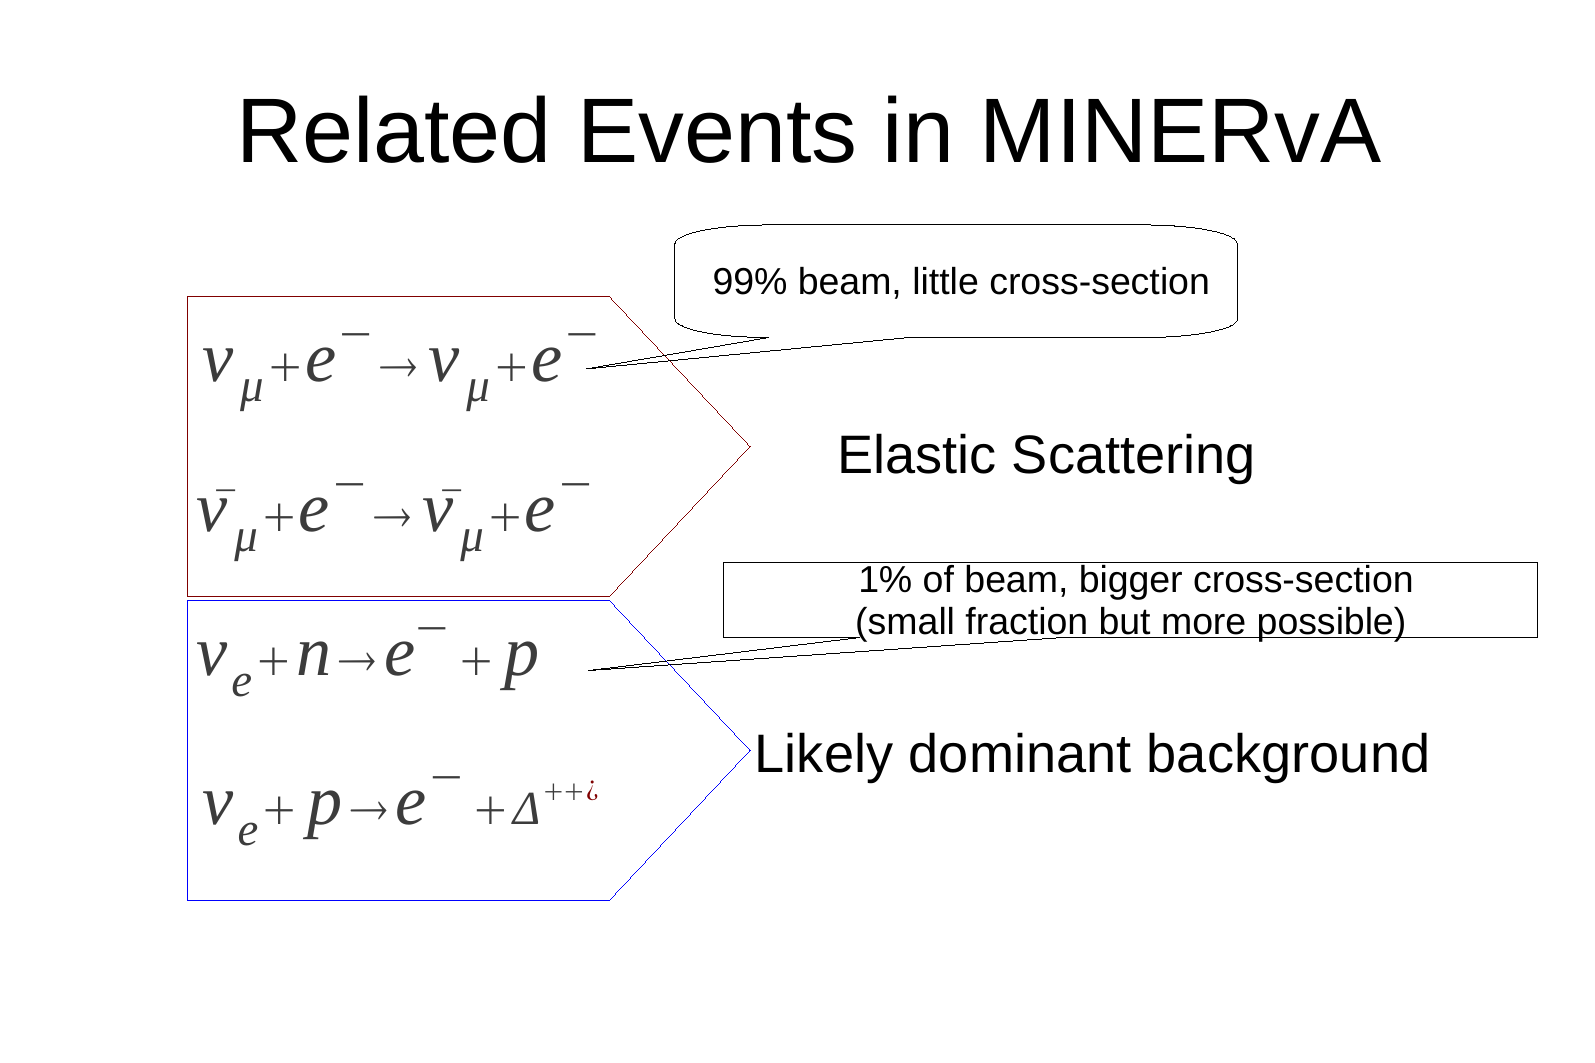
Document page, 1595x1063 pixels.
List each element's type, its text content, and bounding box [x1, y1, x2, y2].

text_box 1% of beam, bigger cross-section (small fraction but more possible) [588, 562, 1538, 671]
chart [181, 456, 187, 563]
chart [181, 600, 187, 707]
chart [188, 306, 617, 413]
title Related Events in MINERvA [79, 42, 1515, 220]
chart [188, 456, 611, 563]
subtitle Elastic Scattering Likely dominant background [79, 256, 1515, 943]
text_box 99% beam, little cross-section [586, 224, 1238, 369]
chart [188, 750, 609, 856]
chart [188, 601, 551, 707]
